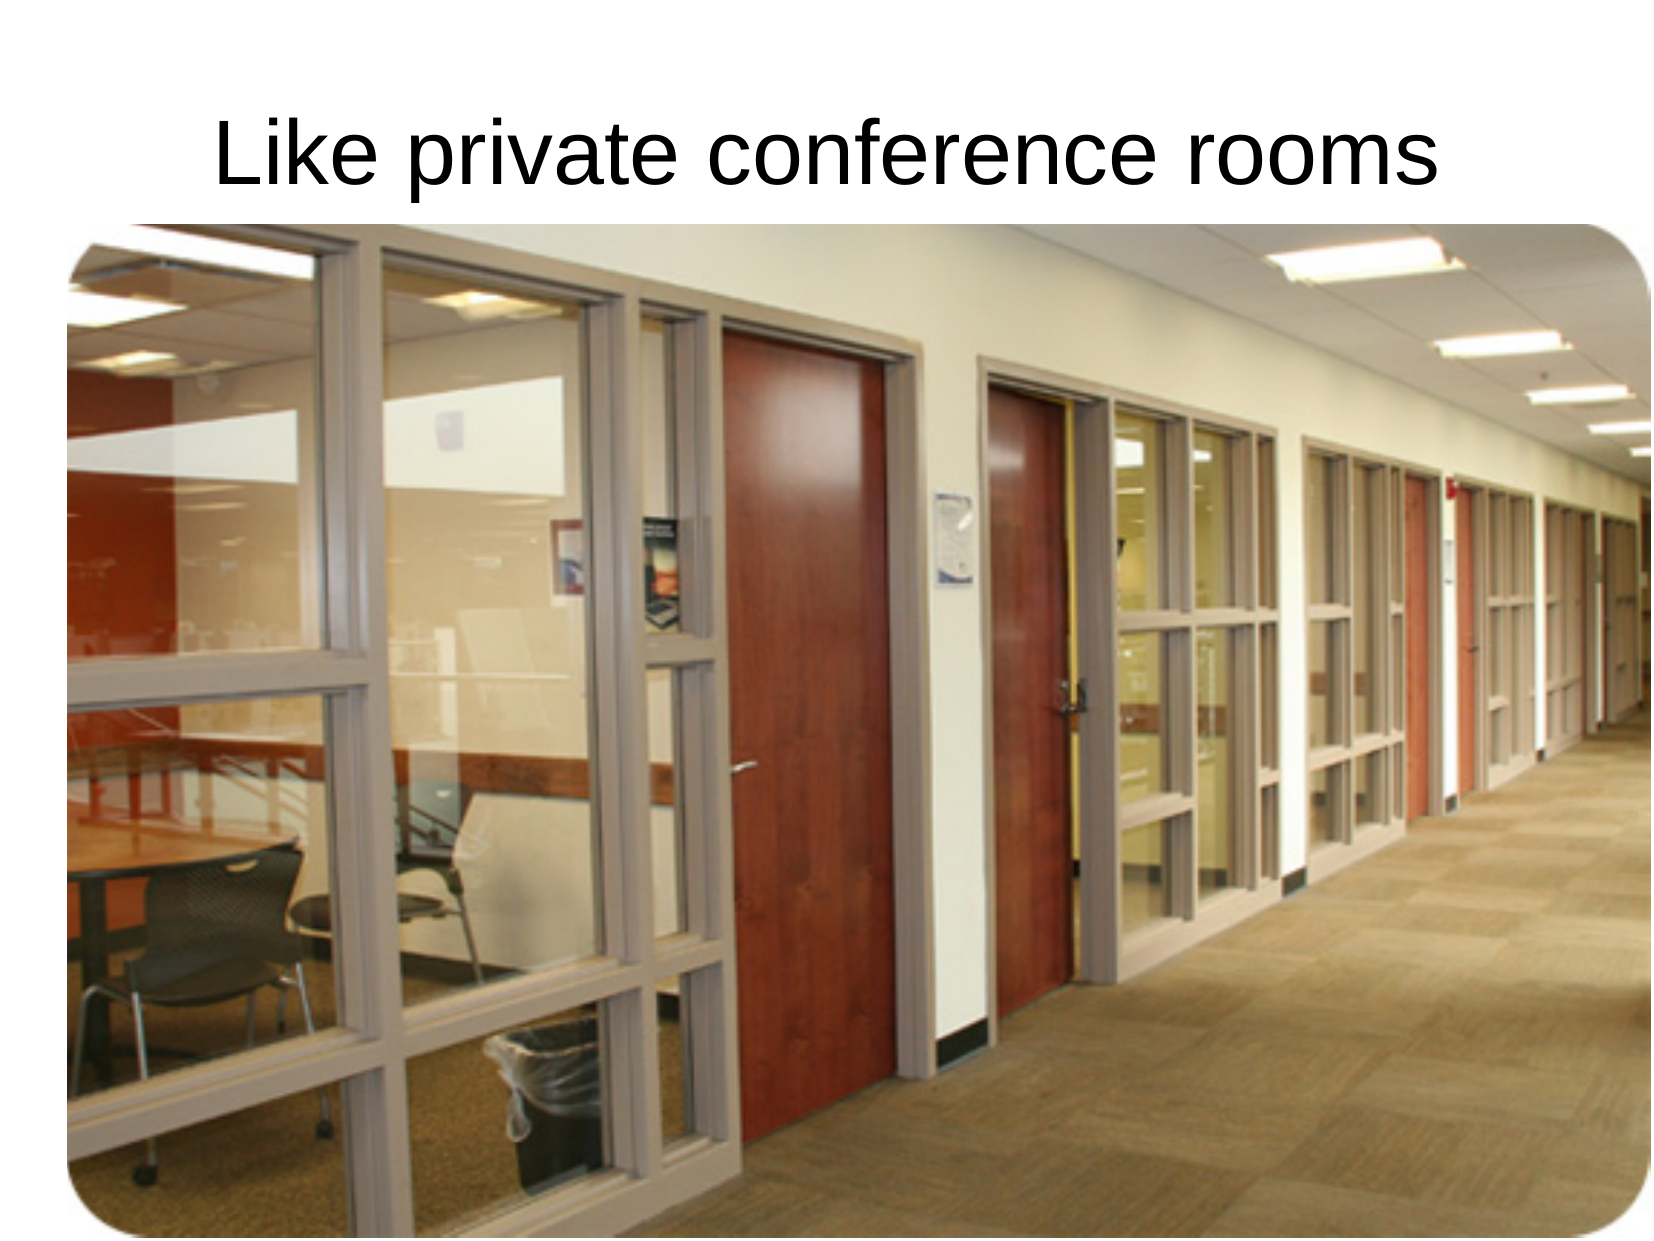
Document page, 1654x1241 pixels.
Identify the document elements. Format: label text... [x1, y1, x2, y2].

picture [67, 224, 1651, 1238]
title Like private conference rooms [82, 49, 1571, 224]
